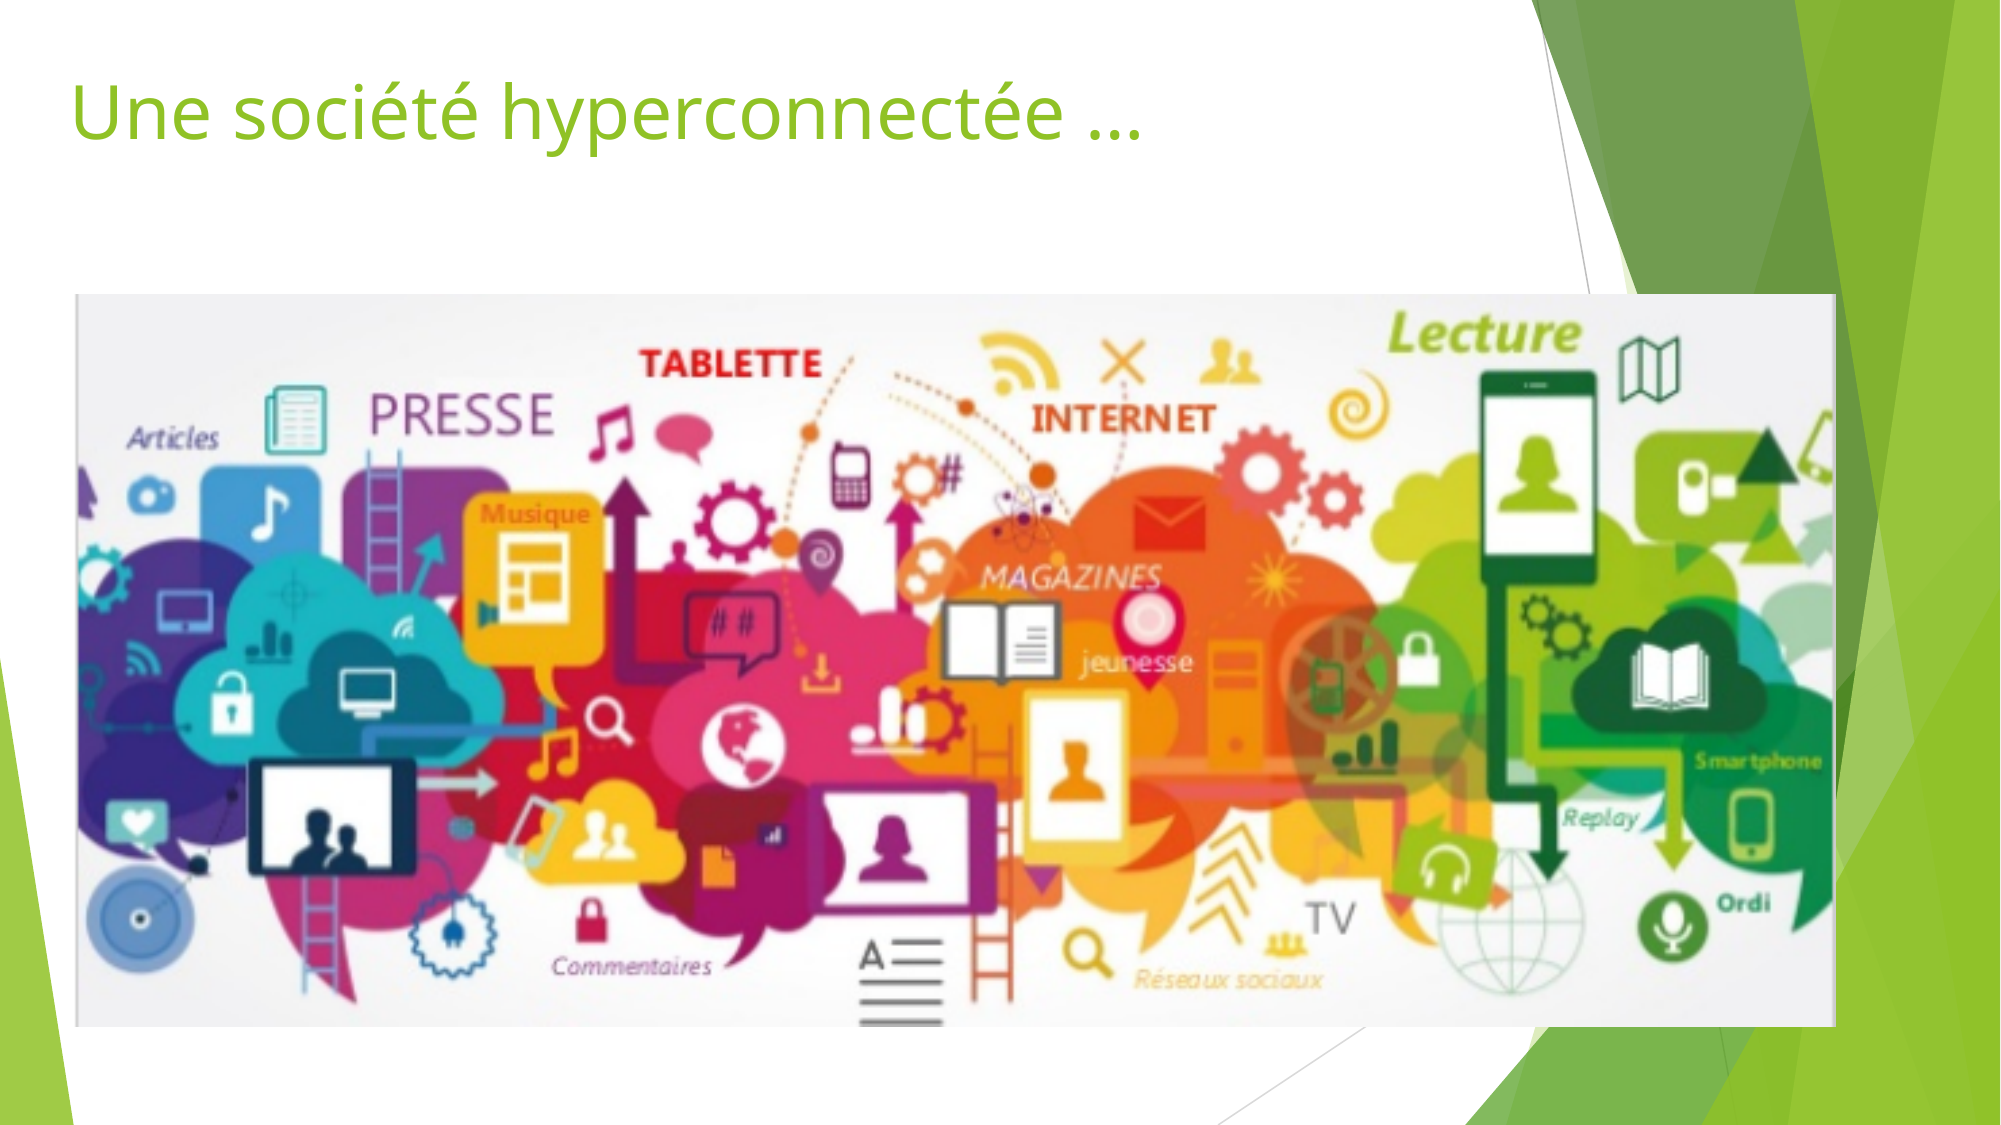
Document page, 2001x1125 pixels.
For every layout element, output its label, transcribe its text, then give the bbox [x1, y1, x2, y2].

title Une société hyperconnectée … [54, 57, 1465, 274]
picture [71, 294, 1836, 1027]
